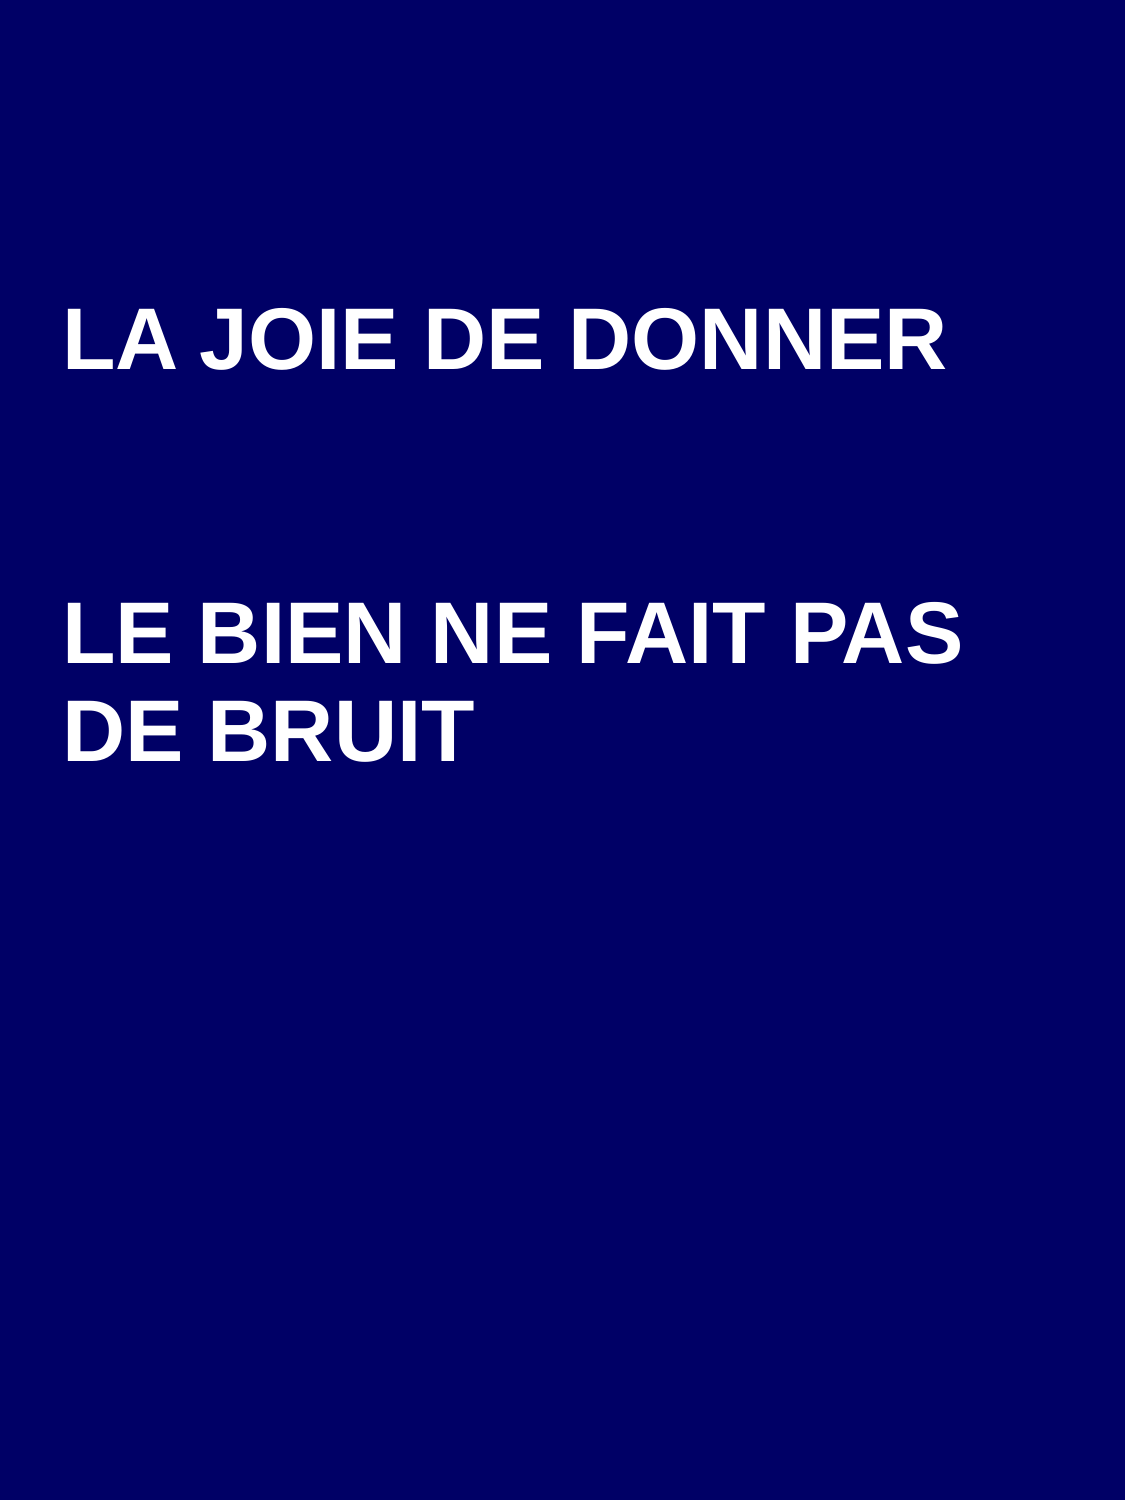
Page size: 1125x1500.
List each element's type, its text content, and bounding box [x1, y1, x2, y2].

text_box LA JOIE DE DONNER LE BIEN NE FAIT PAS DE BRUIT [47, 283, 1087, 798]
